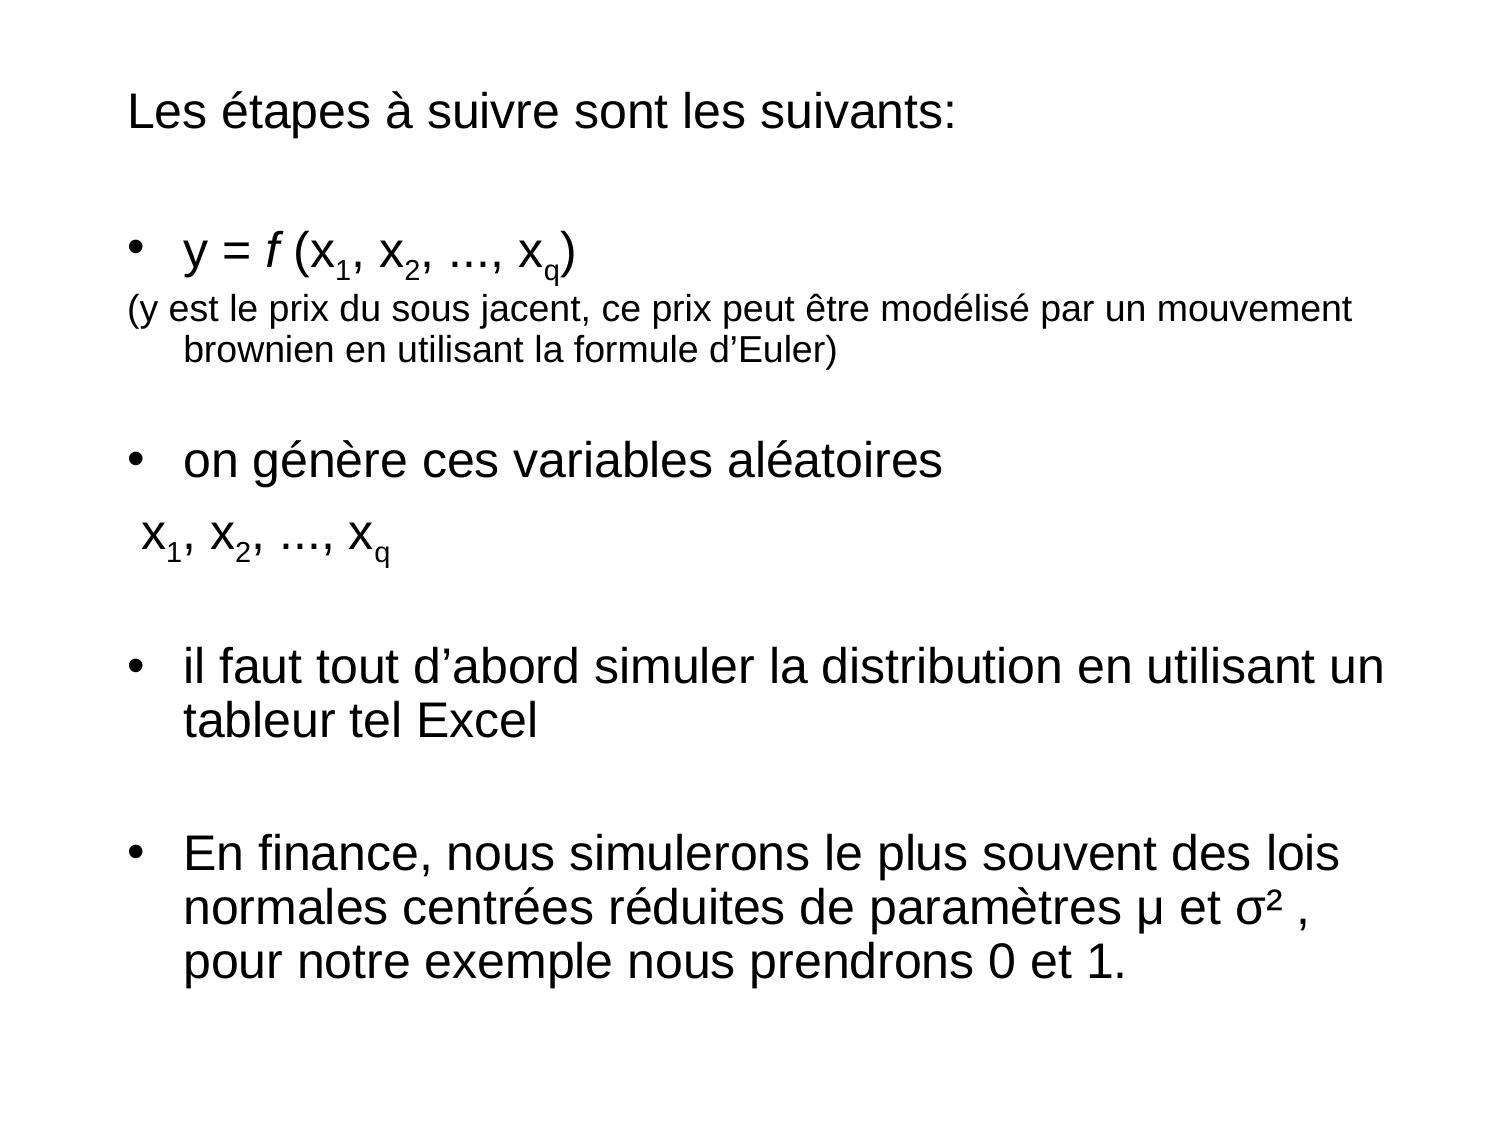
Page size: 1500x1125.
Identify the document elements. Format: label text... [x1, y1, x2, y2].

list Les étapes à suivre sont les suivants: y = f (x1, x2, ..., xq) (y est le prix du sous jacent, ce prix peut être modélisé par un mouvement brownien en utilisant la formule d’Euler) on génère ces variables aléatoires x1, x2, ..., xq il faut tout d’abord simuler la distribution en utilisant un tableur tel Excel En finance, nous simulerons le plus souvent des lois normales centrées réduites de paramètres μ et σ² , pour notre exemple nous prendrons 0 et 1. [112, 78, 1427, 1125]
